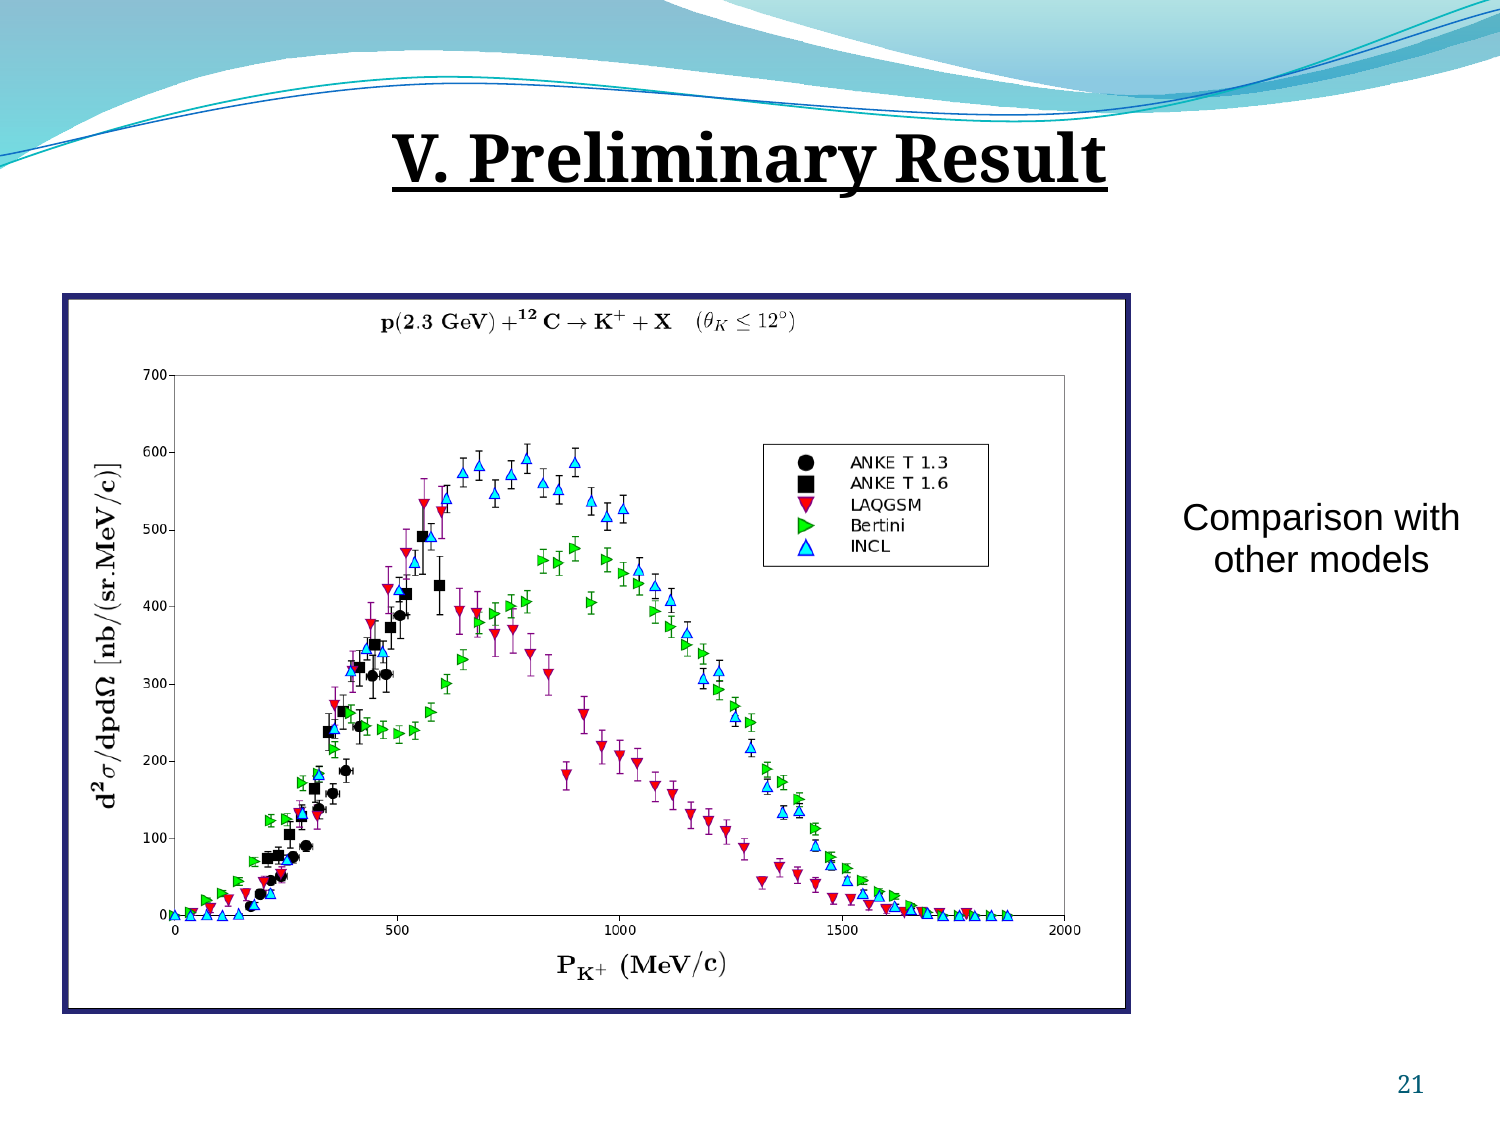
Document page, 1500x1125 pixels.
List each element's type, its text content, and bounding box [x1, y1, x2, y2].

text_box Comparison with other models [1164, 489, 1480, 601]
title V. Preliminary Result [75, 62, 1425, 250]
picture [62, 293, 1131, 1014]
